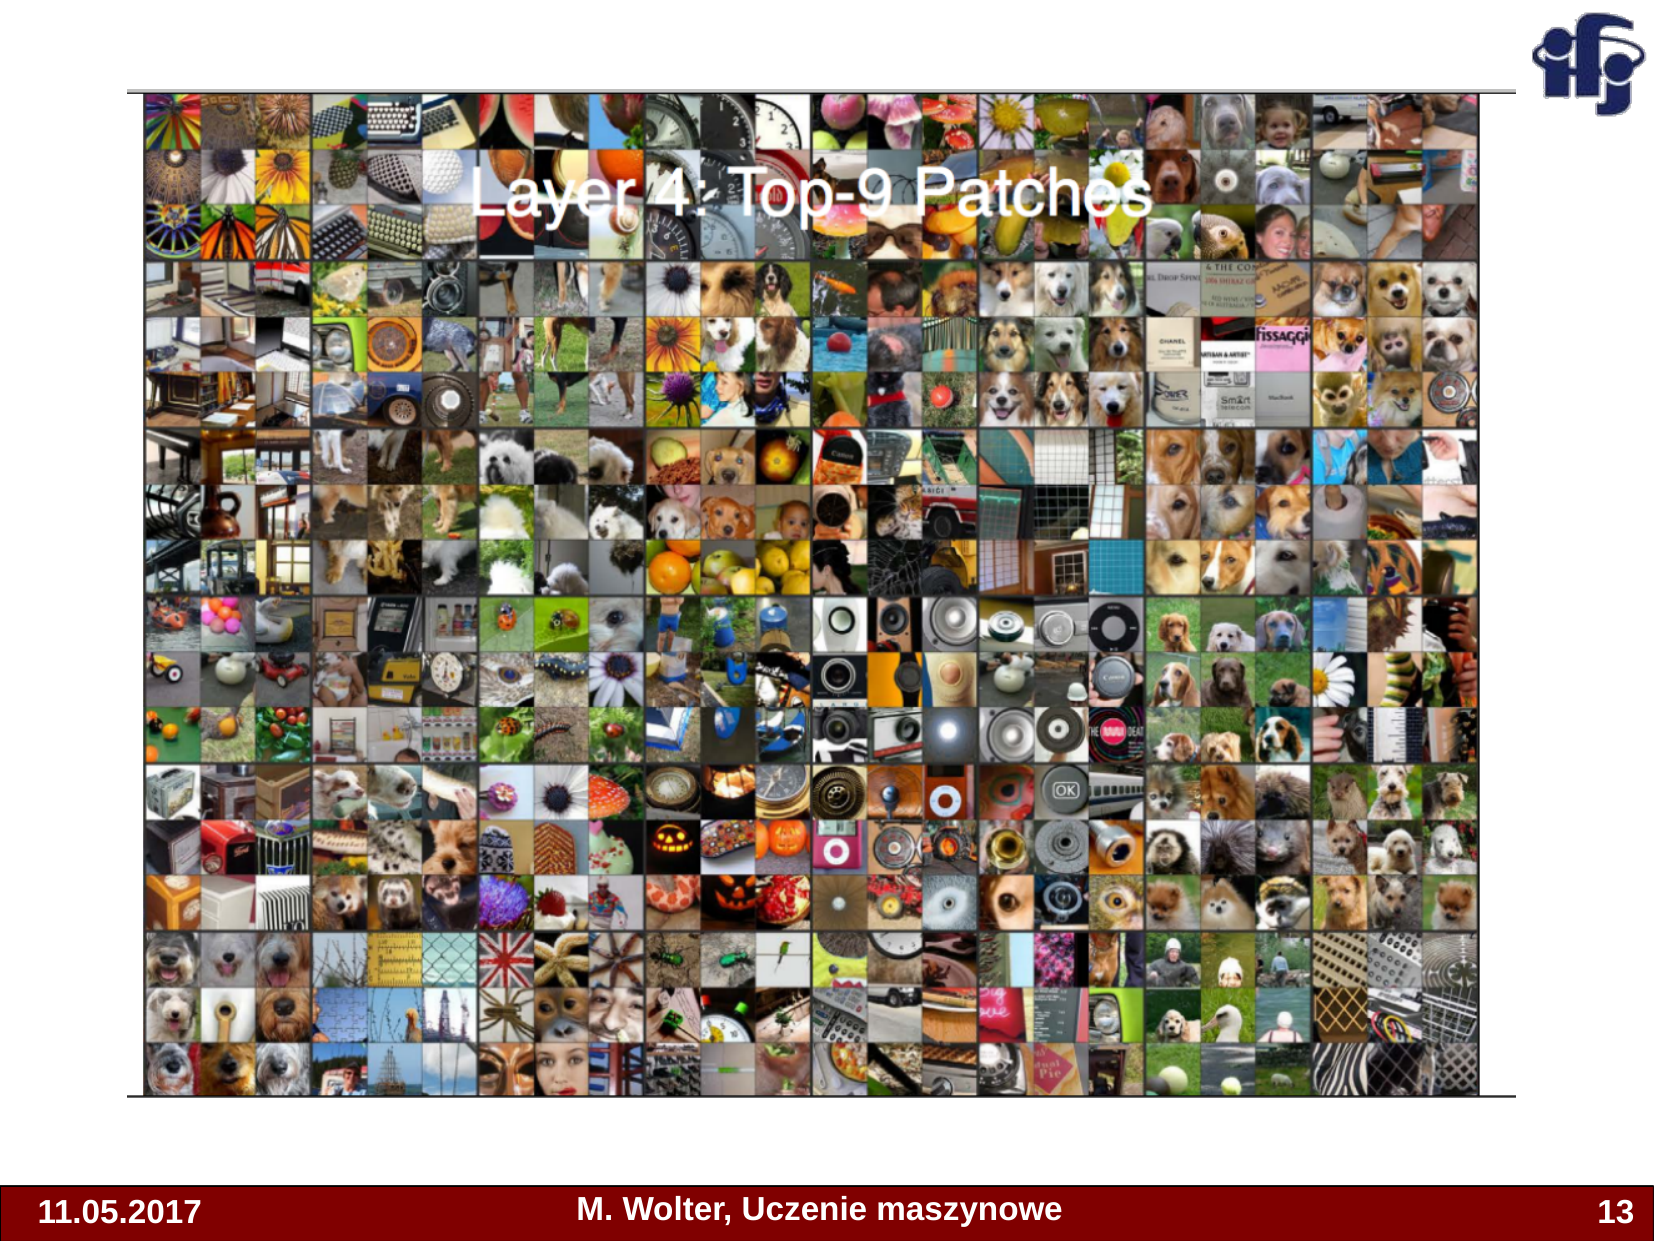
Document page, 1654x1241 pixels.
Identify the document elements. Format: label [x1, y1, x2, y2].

picture [1525, 0, 1654, 129]
picture [127, 89, 1516, 1098]
